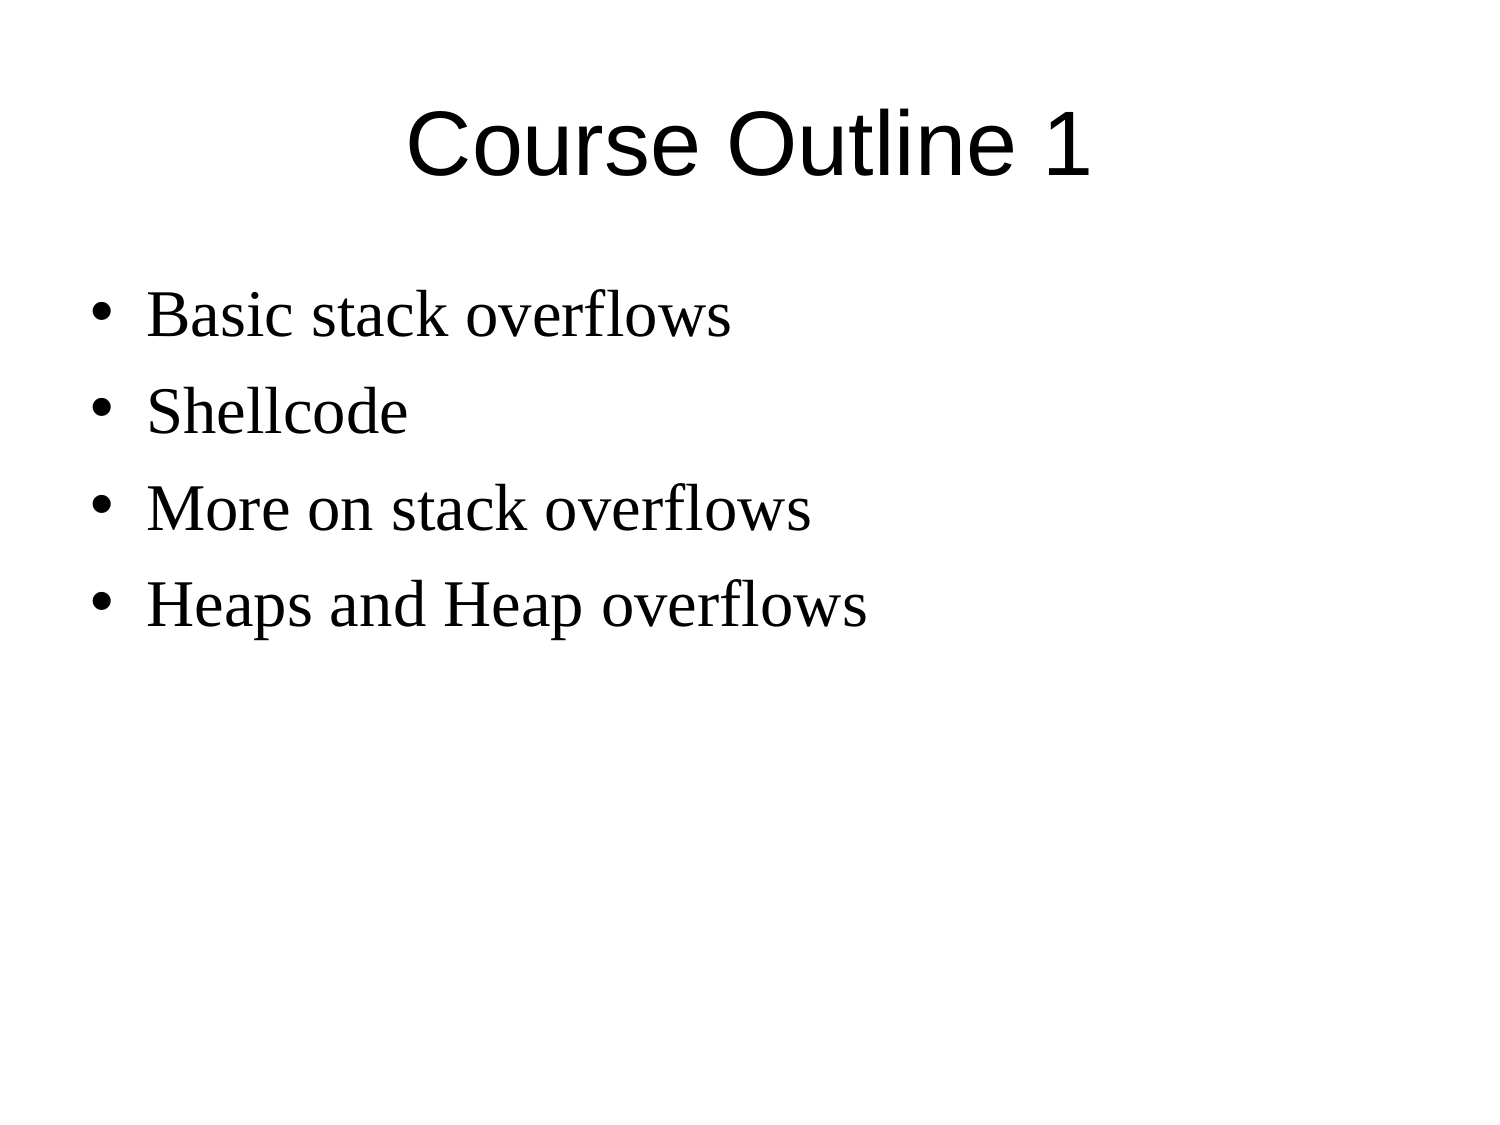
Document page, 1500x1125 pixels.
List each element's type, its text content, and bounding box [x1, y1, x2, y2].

list Basic stack overflows Shellcode More on stack overflows Heaps and Heap overflows [75, 262, 1426, 1006]
title Course Outline 1 [75, 45, 1426, 233]
